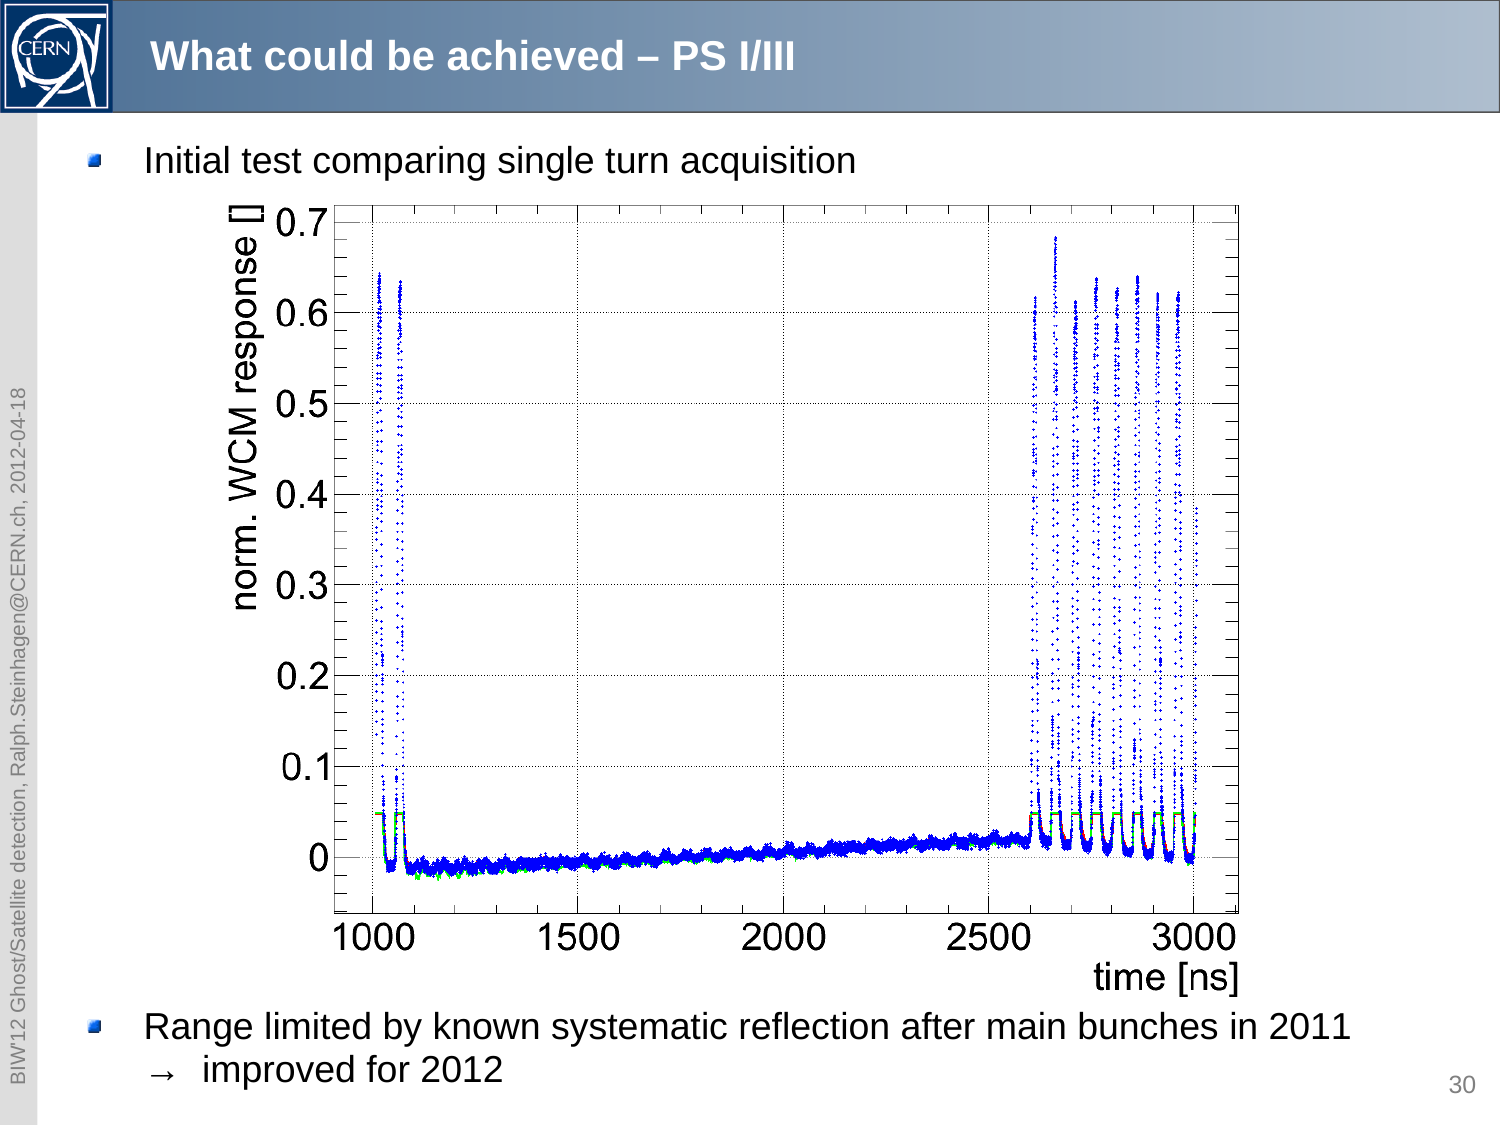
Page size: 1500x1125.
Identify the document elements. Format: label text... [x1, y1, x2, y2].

title What could be achieved – PS I/III [150, 7, 1201, 106]
picture [0, 0, 113, 113]
list Initial test comparing single turn acquisition Range limited by known systematic reflection after main bunches in 2011 → improved for 2012 [87, 137, 1438, 1091]
